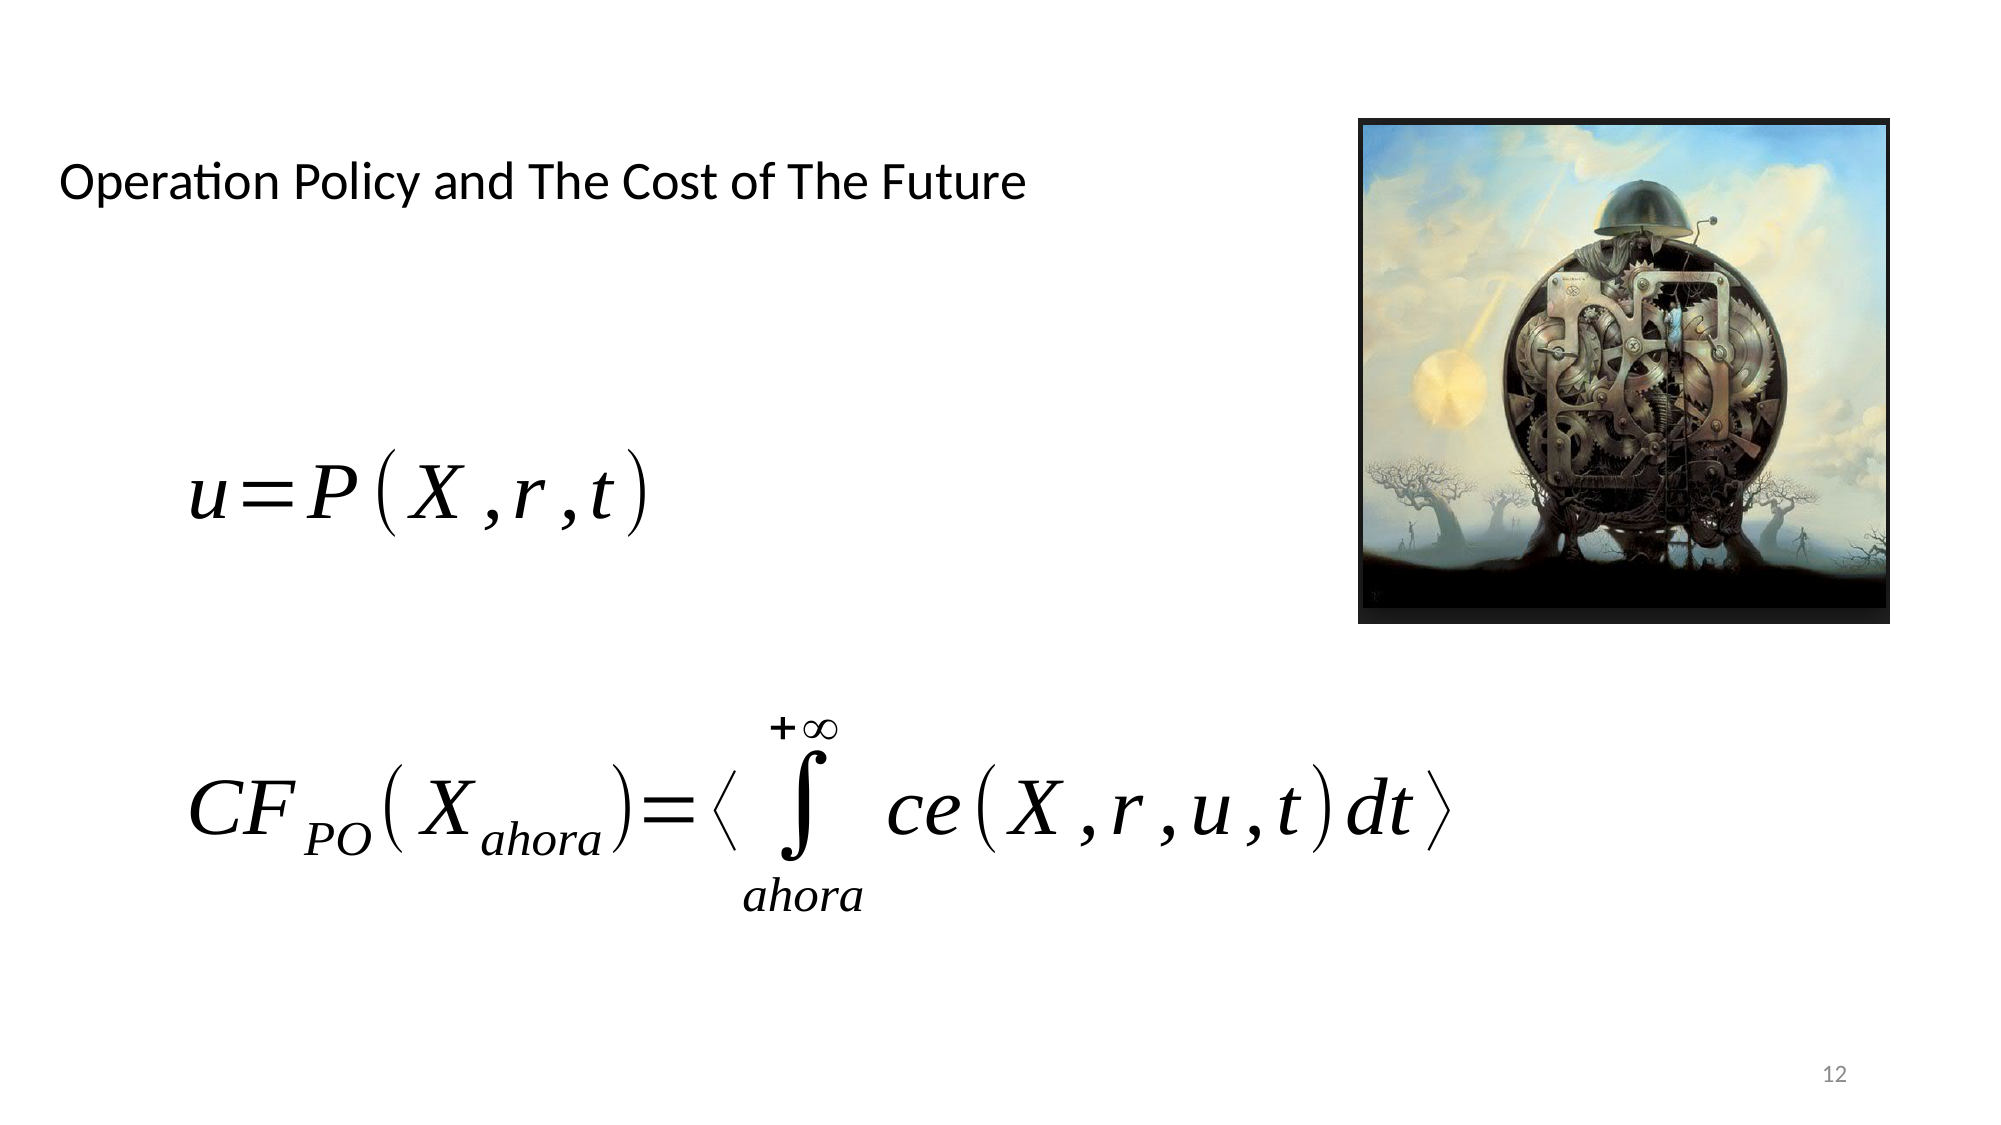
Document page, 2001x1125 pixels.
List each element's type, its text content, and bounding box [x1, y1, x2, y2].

picture [1358, 118, 1890, 624]
title Operation Policy and The Cost of The Future [59, 124, 1312, 249]
chart [165, 717, 1477, 922]
chart [166, 445, 674, 544]
